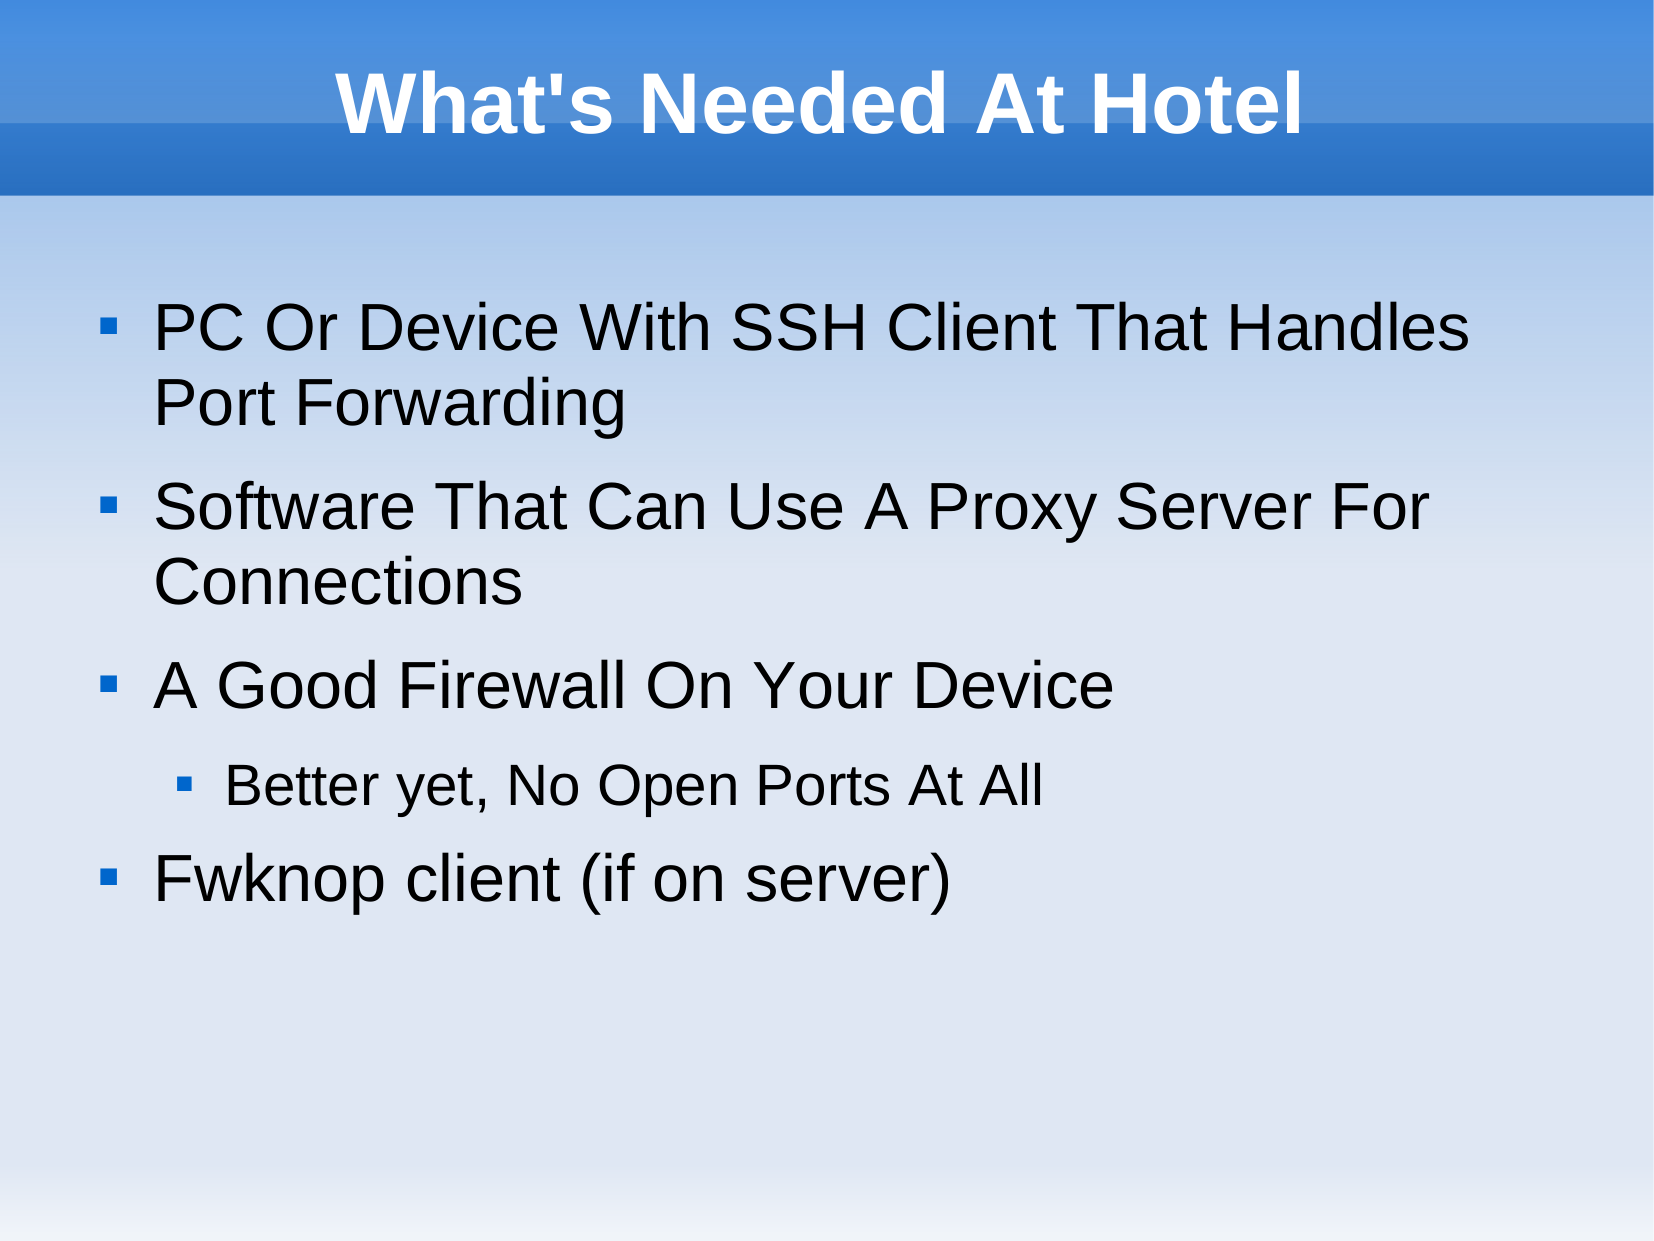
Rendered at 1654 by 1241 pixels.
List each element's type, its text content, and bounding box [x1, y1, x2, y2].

title What's Needed At Hotel [76, 0, 1565, 208]
list PC Or Device With SSH Client That Handles Port Forwarding Software That Can Use A Proxy Server For Connections A Good Firewall On Your Device Better yet, No Open Ports At All Fwknop client (if on server) [82, 290, 1571, 1109]
picture [0, 0, 1654, 1241]
